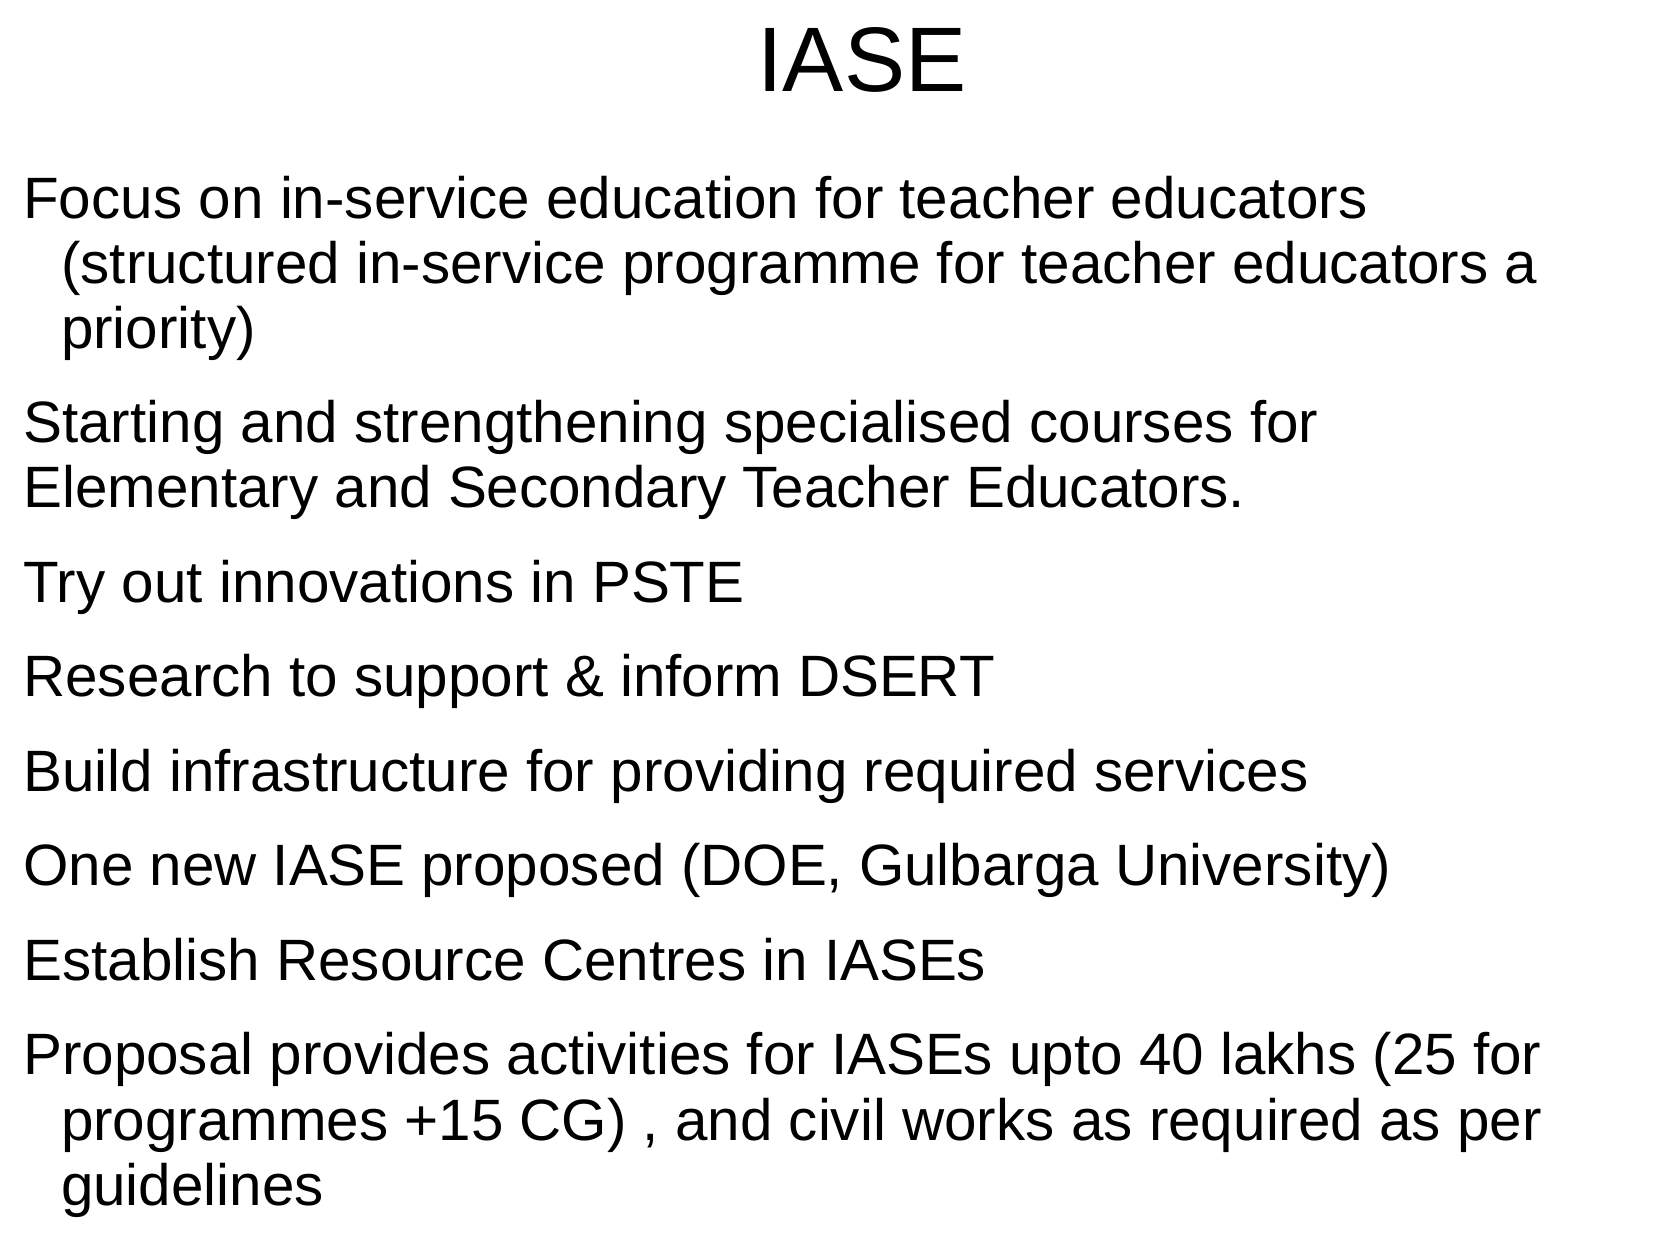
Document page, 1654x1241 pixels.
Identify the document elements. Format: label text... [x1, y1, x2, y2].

title IASE [82, 2, 1571, 119]
list Focus on in-service education for teacher educators (structured in-service programme for teacher educators a priority) Starting and strengthening specialised courses for Elementary and Secondary Teacher Educators. Try out innovations in PSTE Research to support & inform DSERT Build infrastructure for providing required services One new IASE proposed (DOE, Gulbarga University) Establish Resource Centres in IASEs Proposal provides activities for IASEs upto 40 lakhs (25 for programmes +15 CG) , and civil works as required as per guidelines [23, 165, 1630, 1241]
